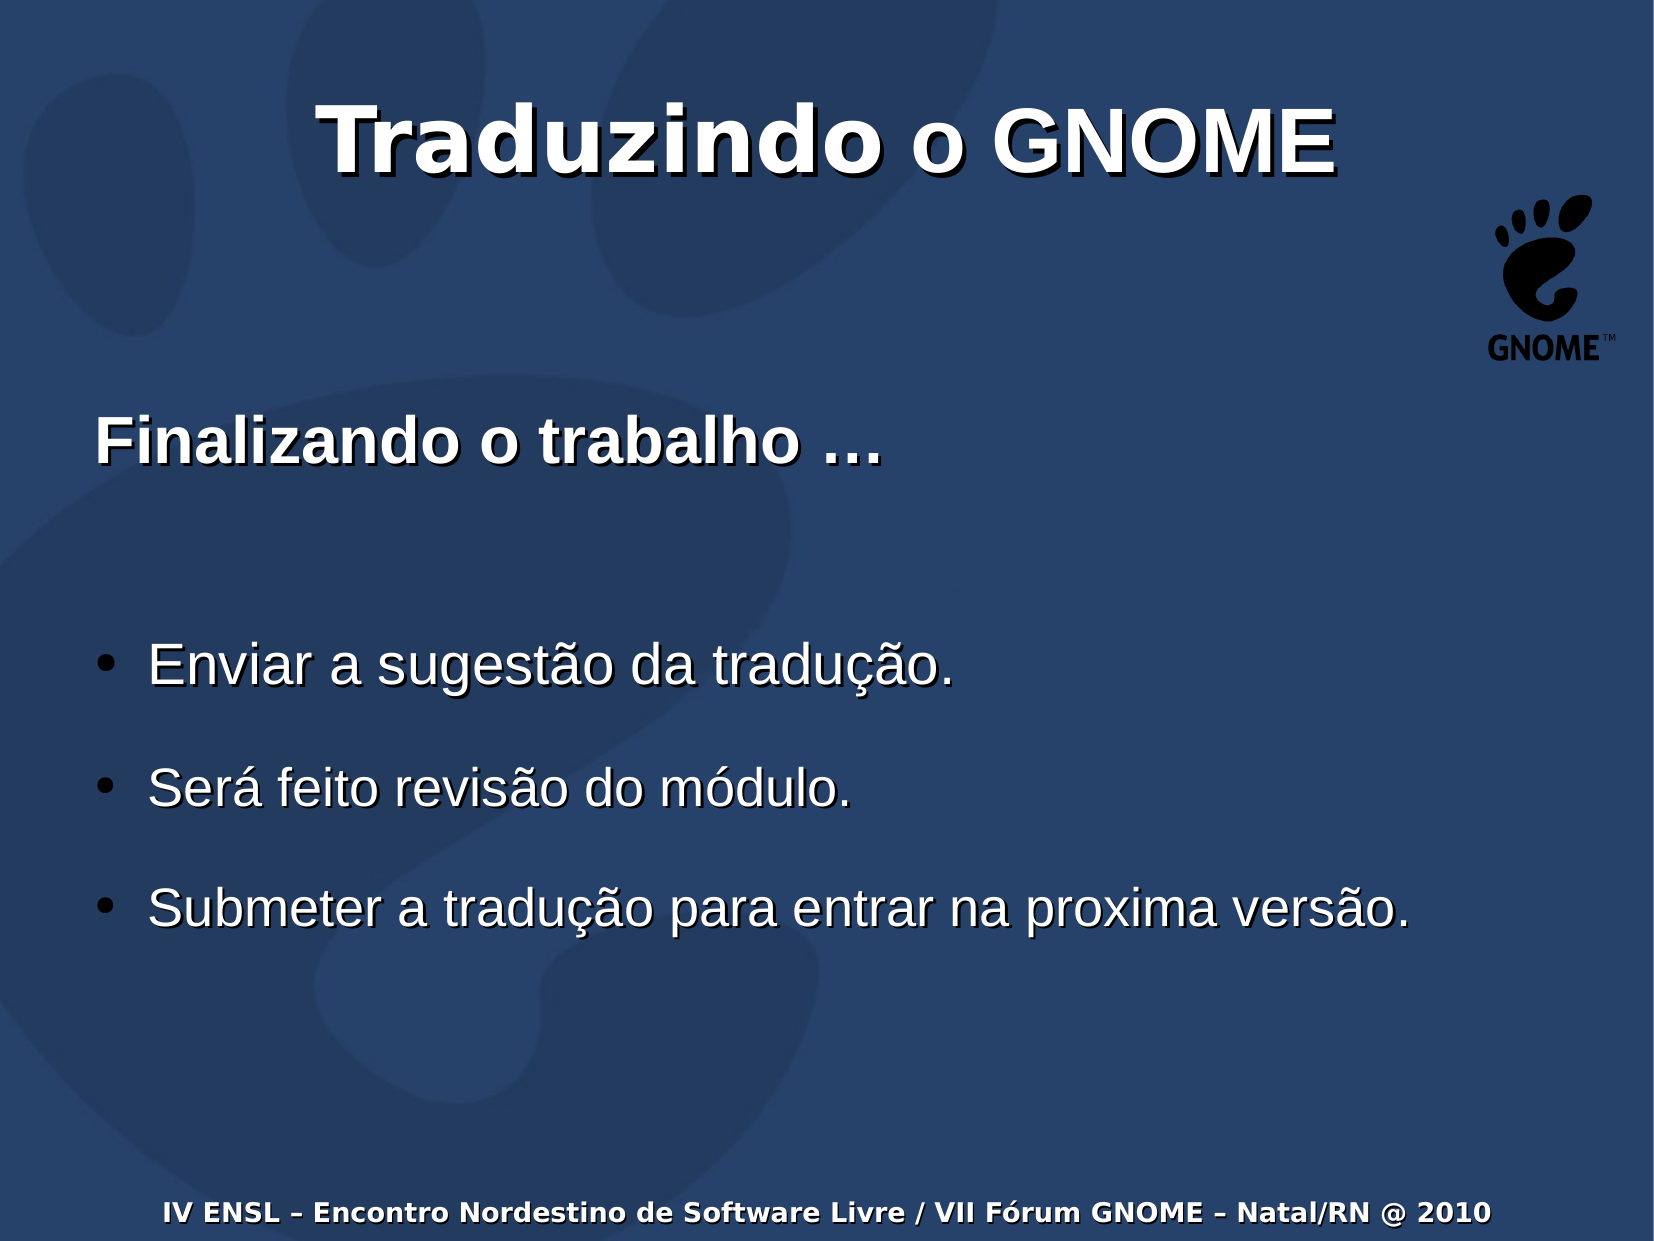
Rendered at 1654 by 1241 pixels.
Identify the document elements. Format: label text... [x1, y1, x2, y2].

list Finalizando o trabalho … Enviar a sugestão da tradução. Será feito revisão do módulo. Submeter a tradução para entrar na proxima versão. [76, 365, 1566, 1145]
title Traduzindo o GNOME [82, 45, 1571, 238]
picture [0, 0, 1654, 1145]
title IV ENSL – Encontro Nordestino de Software Livre / VII Fórum GNOME – Natal/RN @ 2010 [0, 1145, 1654, 1241]
